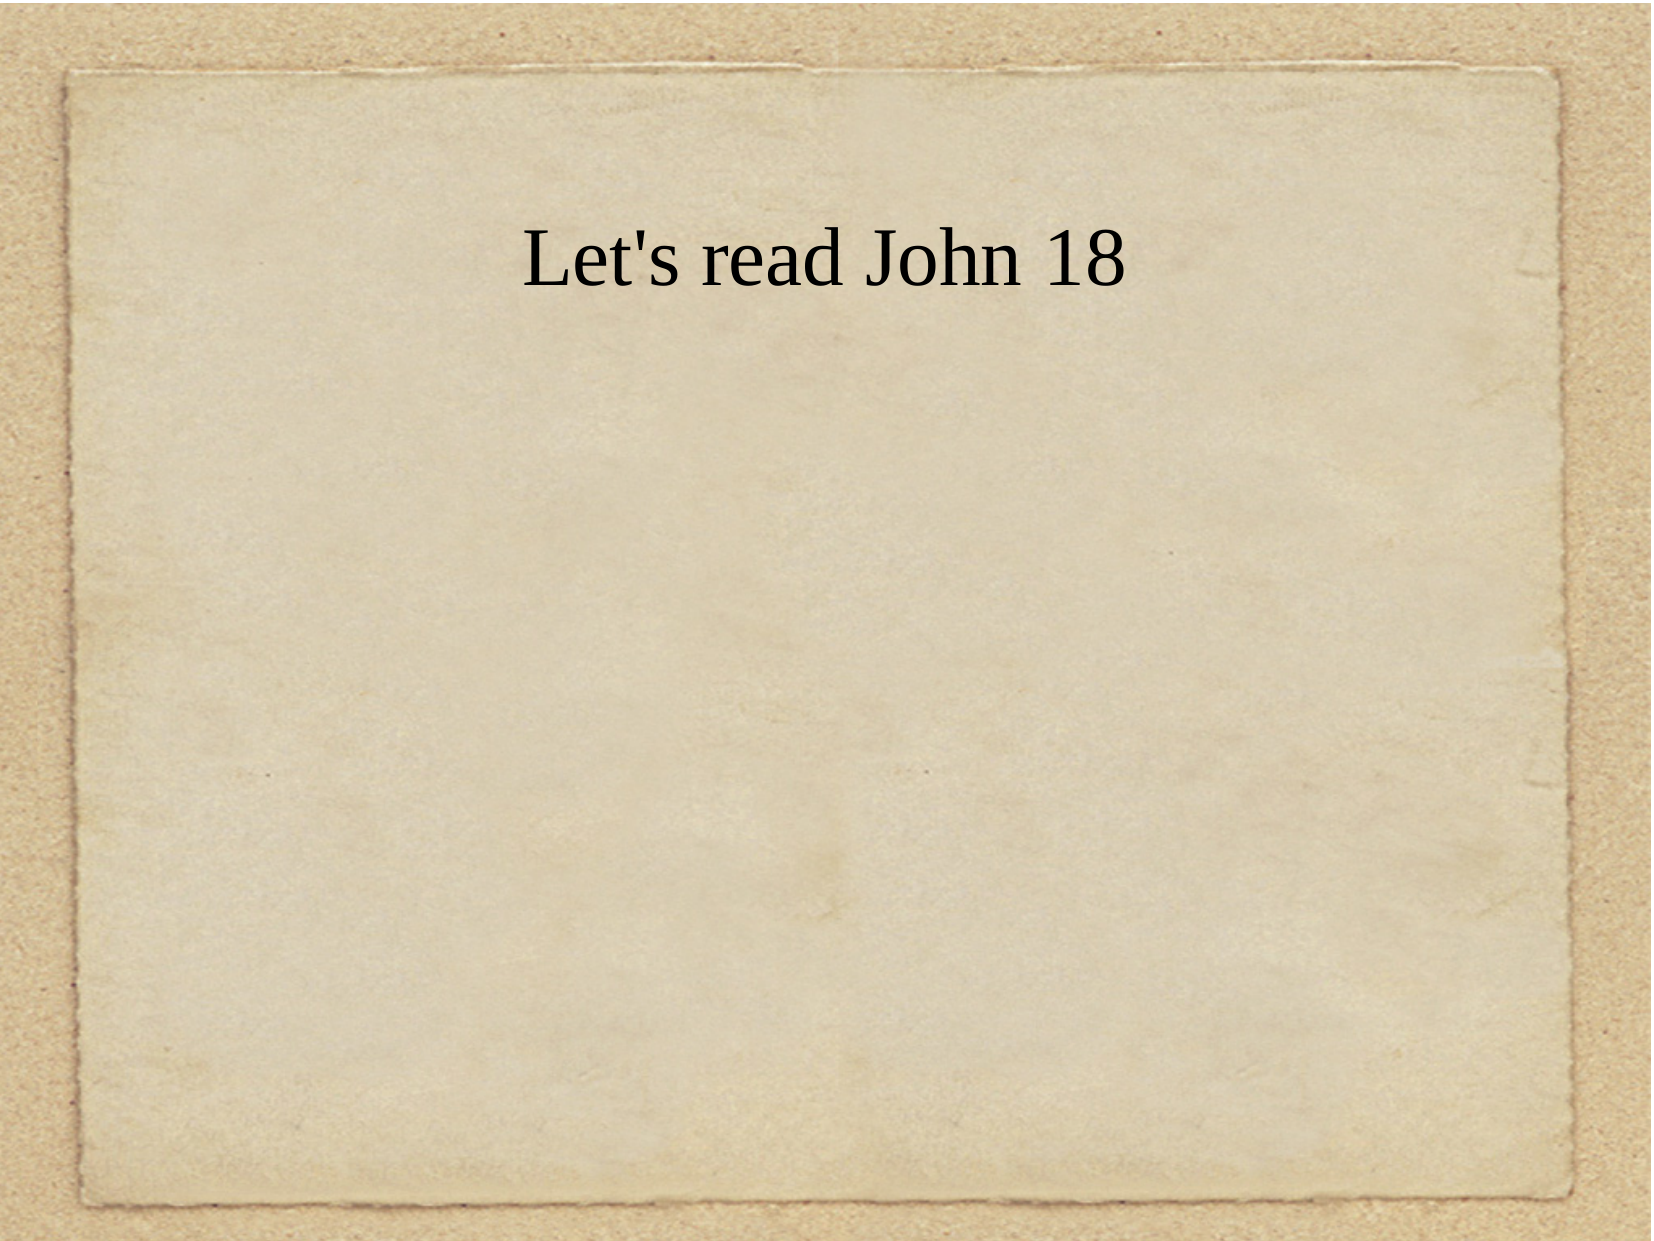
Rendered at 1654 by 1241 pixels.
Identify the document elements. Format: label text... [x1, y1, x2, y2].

text_box Let's read John 18 [75, 65, 1576, 1191]
picture [0, 3, 1651, 1241]
